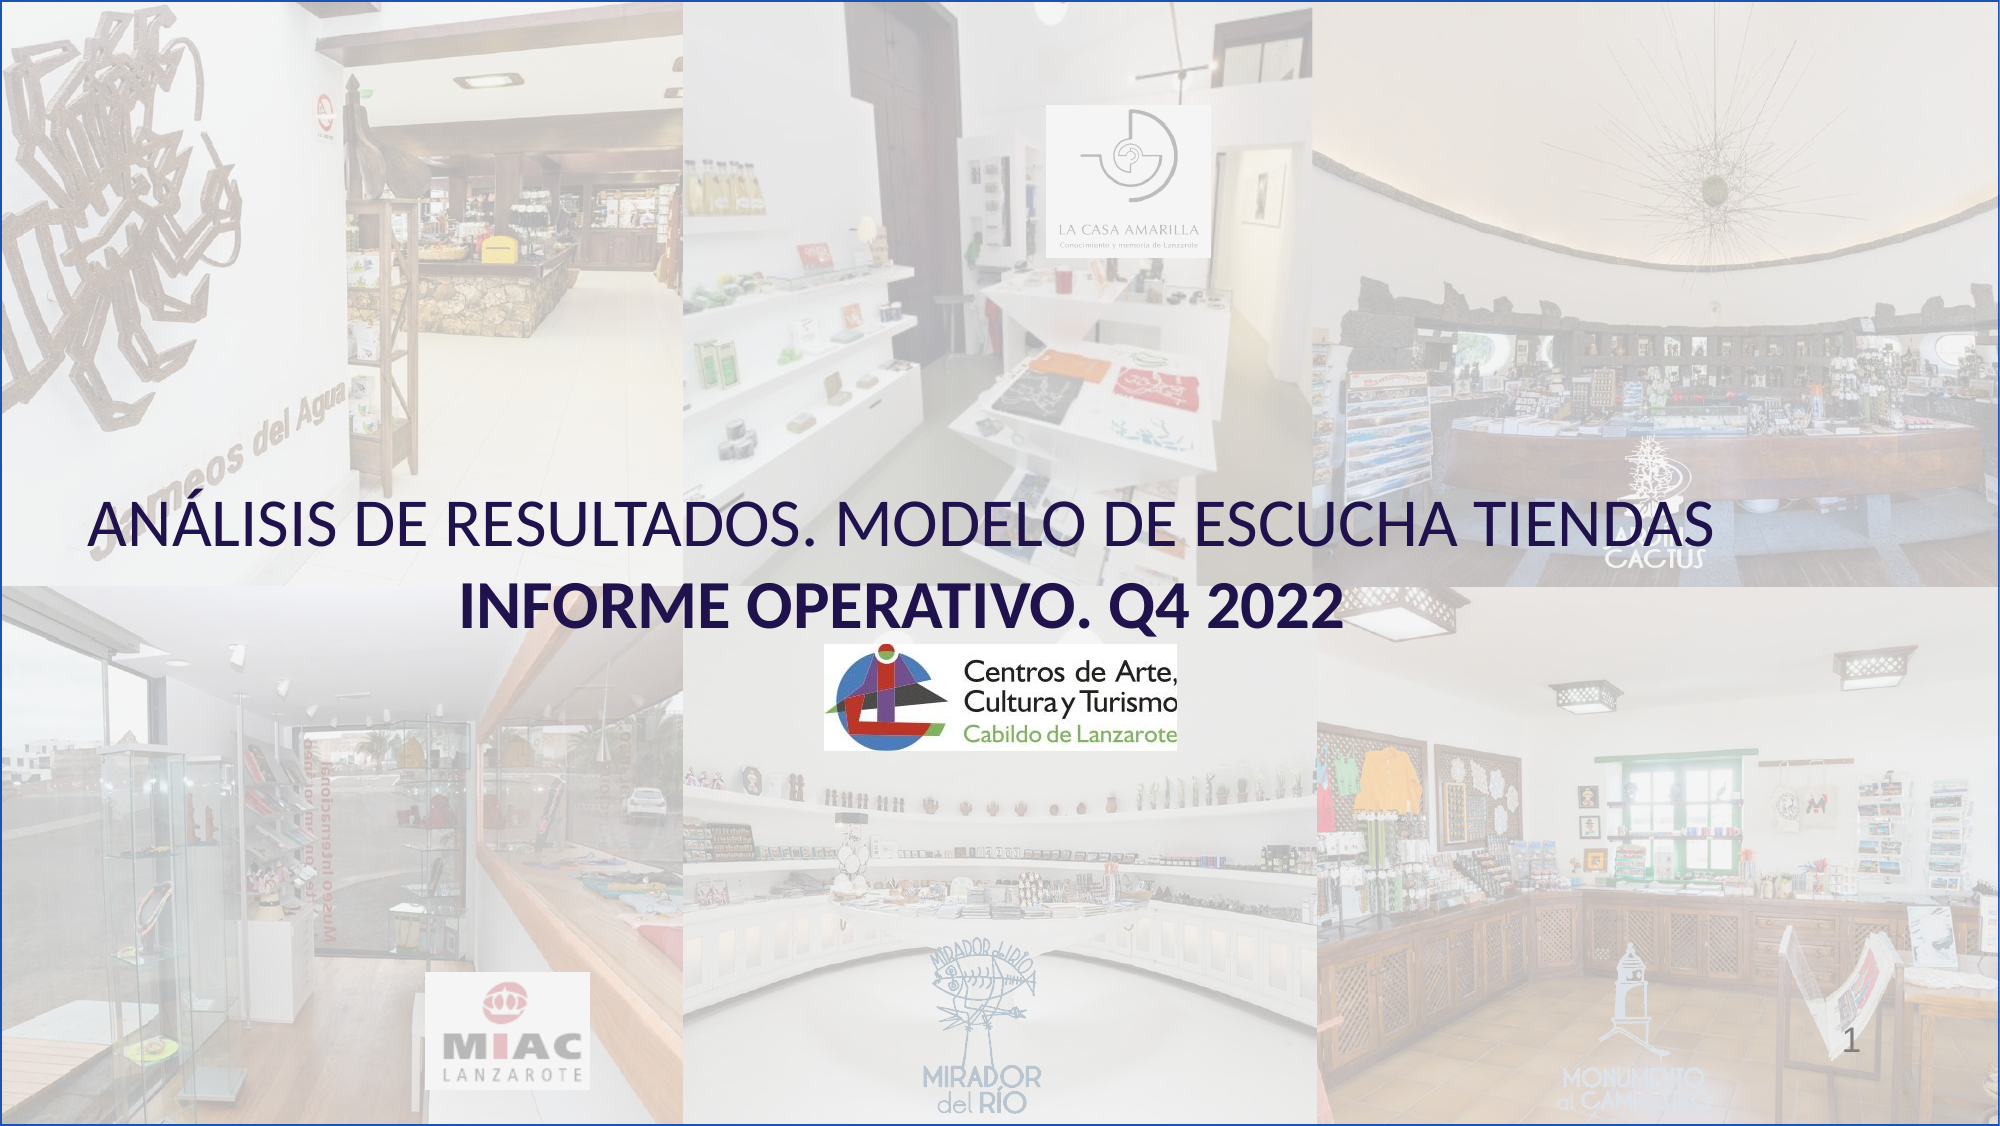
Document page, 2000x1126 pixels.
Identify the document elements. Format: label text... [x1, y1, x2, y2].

text_box [0, 0, 2000, 1126]
picture [824, 644, 1177, 751]
slide_number <number> [1412, 1008, 1880, 1069]
text_box Análisis de Resultados. Modelo de Escucha Tiendas Informe Operativo. Q4 2022 [0, 468, 1847, 737]
